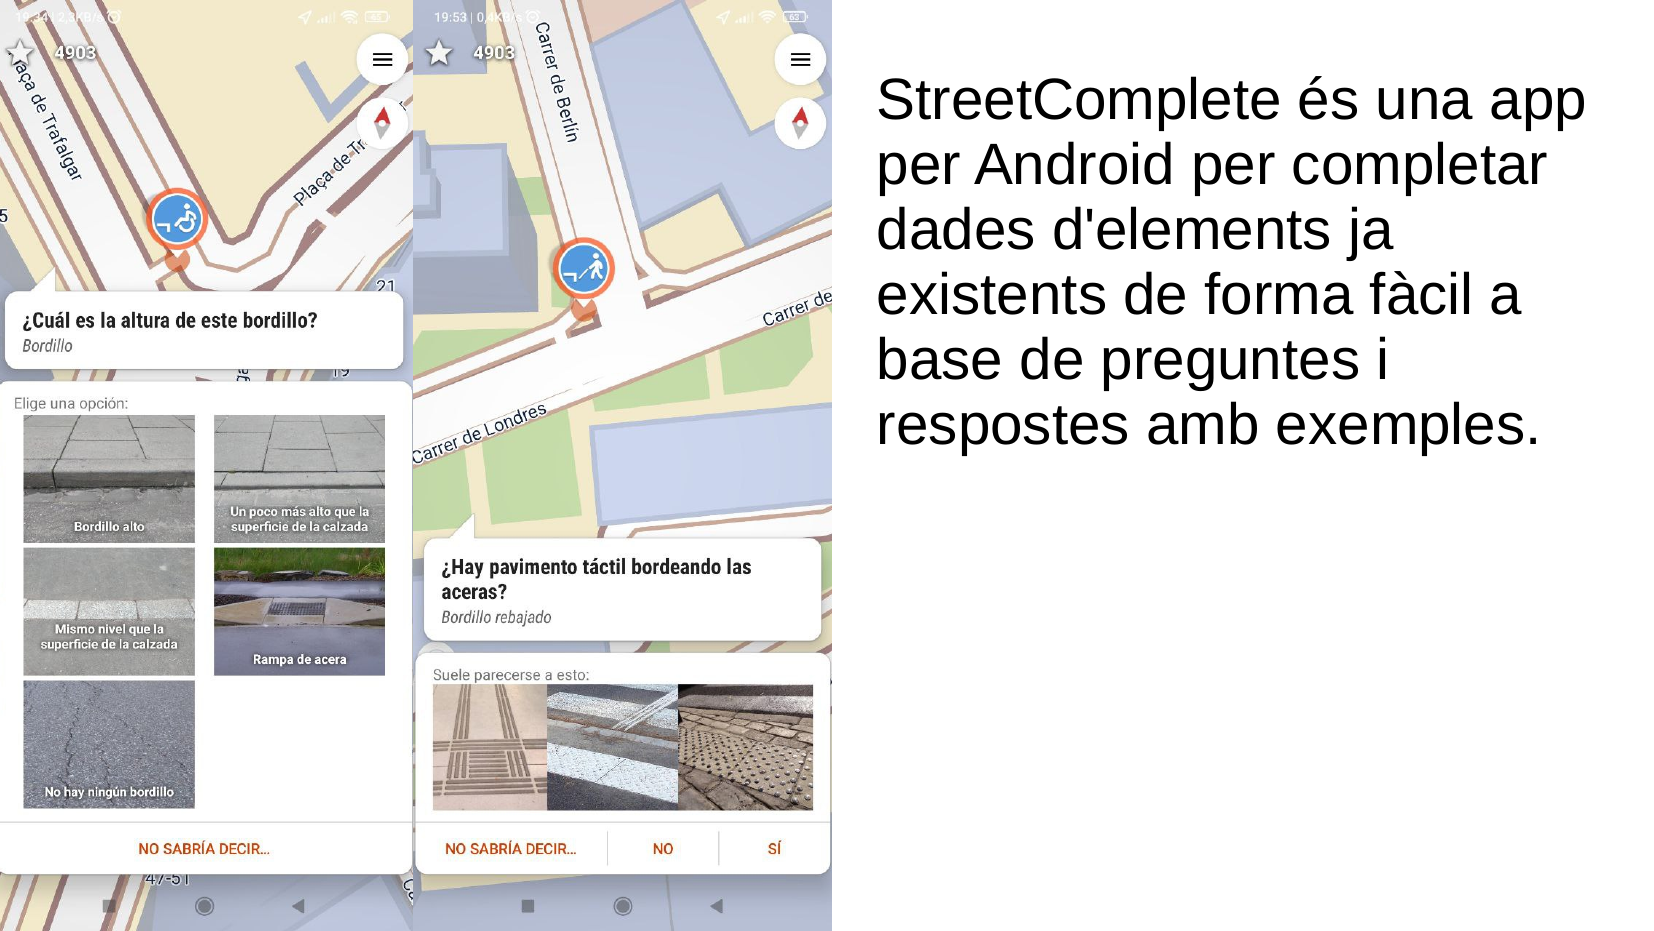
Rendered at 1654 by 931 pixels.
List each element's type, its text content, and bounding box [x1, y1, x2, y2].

text_box StreetComplete és una app per Android per completar dades d'elements ja existents de forma fàcil a base de preguntes i respostes amb exemples. [862, 59, 1619, 530]
picture [0, 0, 832, 931]
